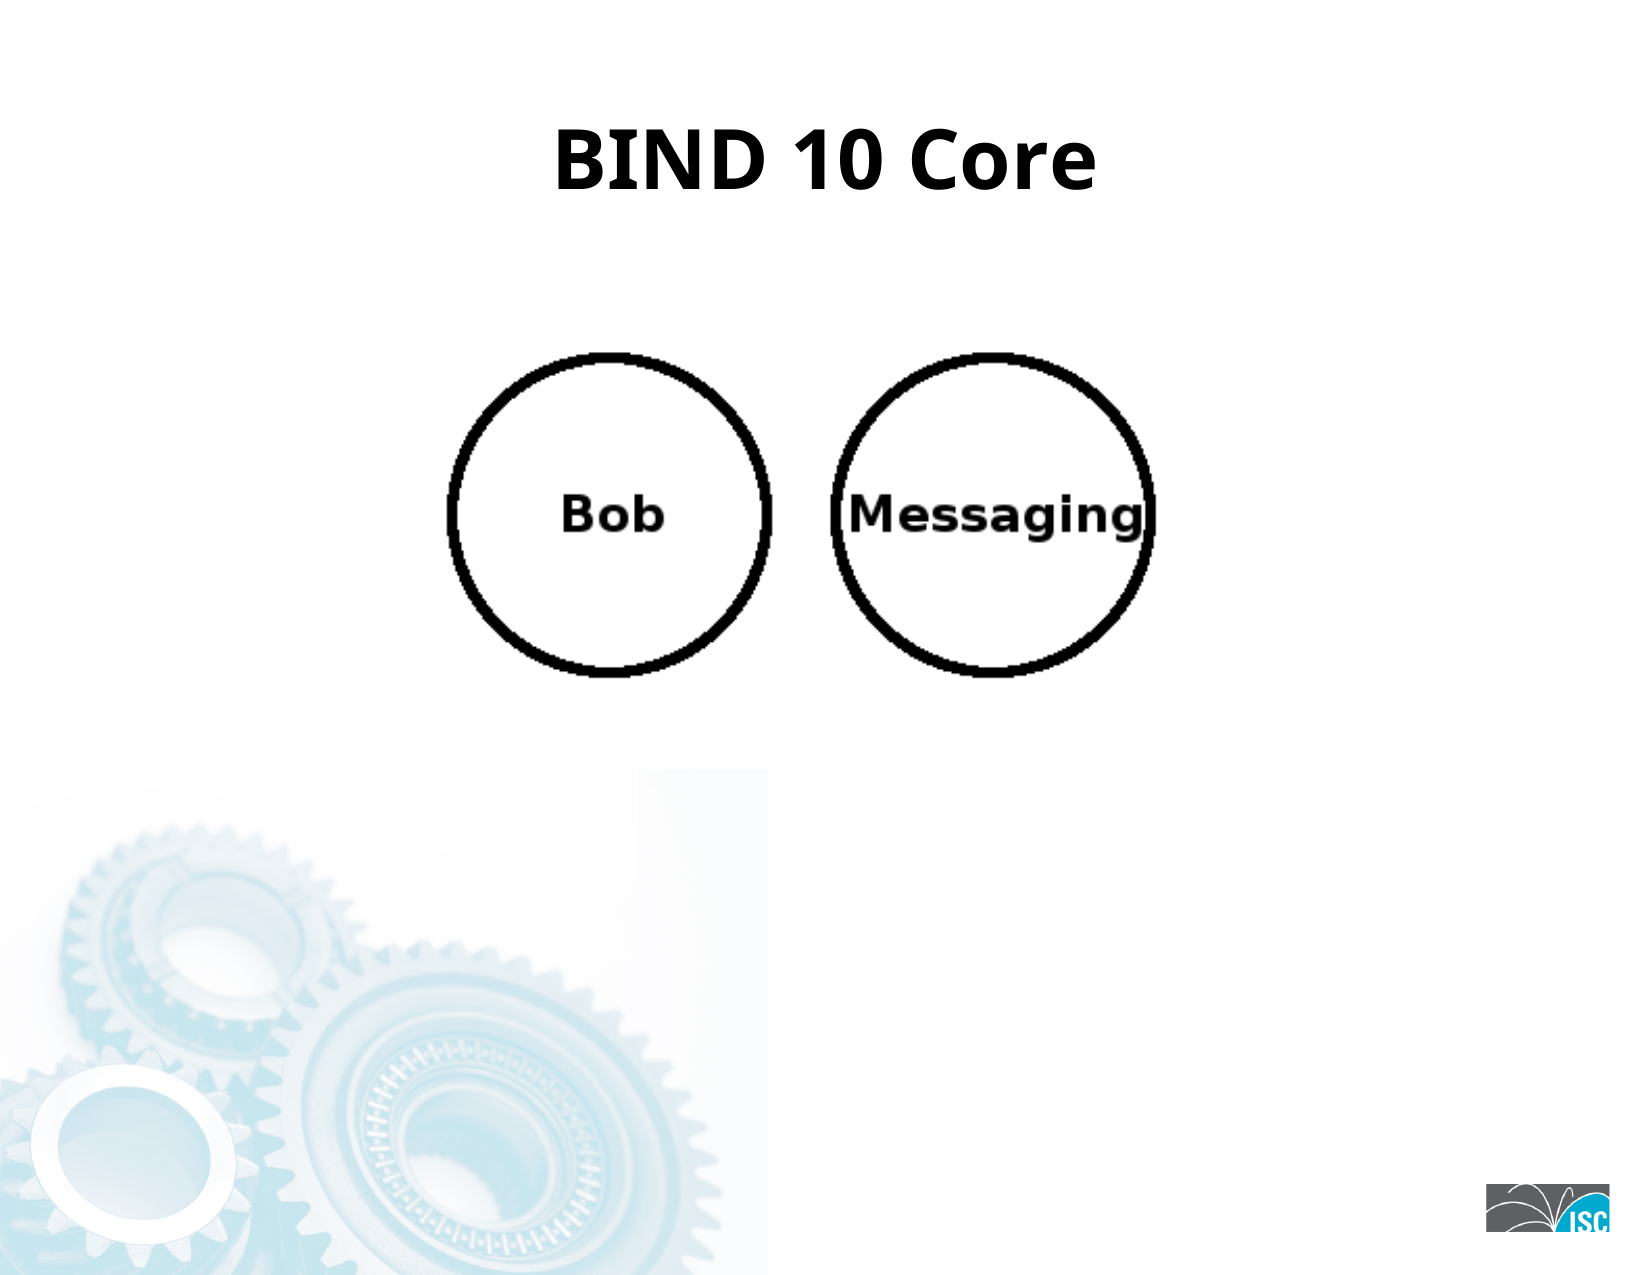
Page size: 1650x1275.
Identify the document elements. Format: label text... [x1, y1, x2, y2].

title BIND 10 Core [82, 35, 1568, 280]
picture [0, 0, 1650, 1275]
